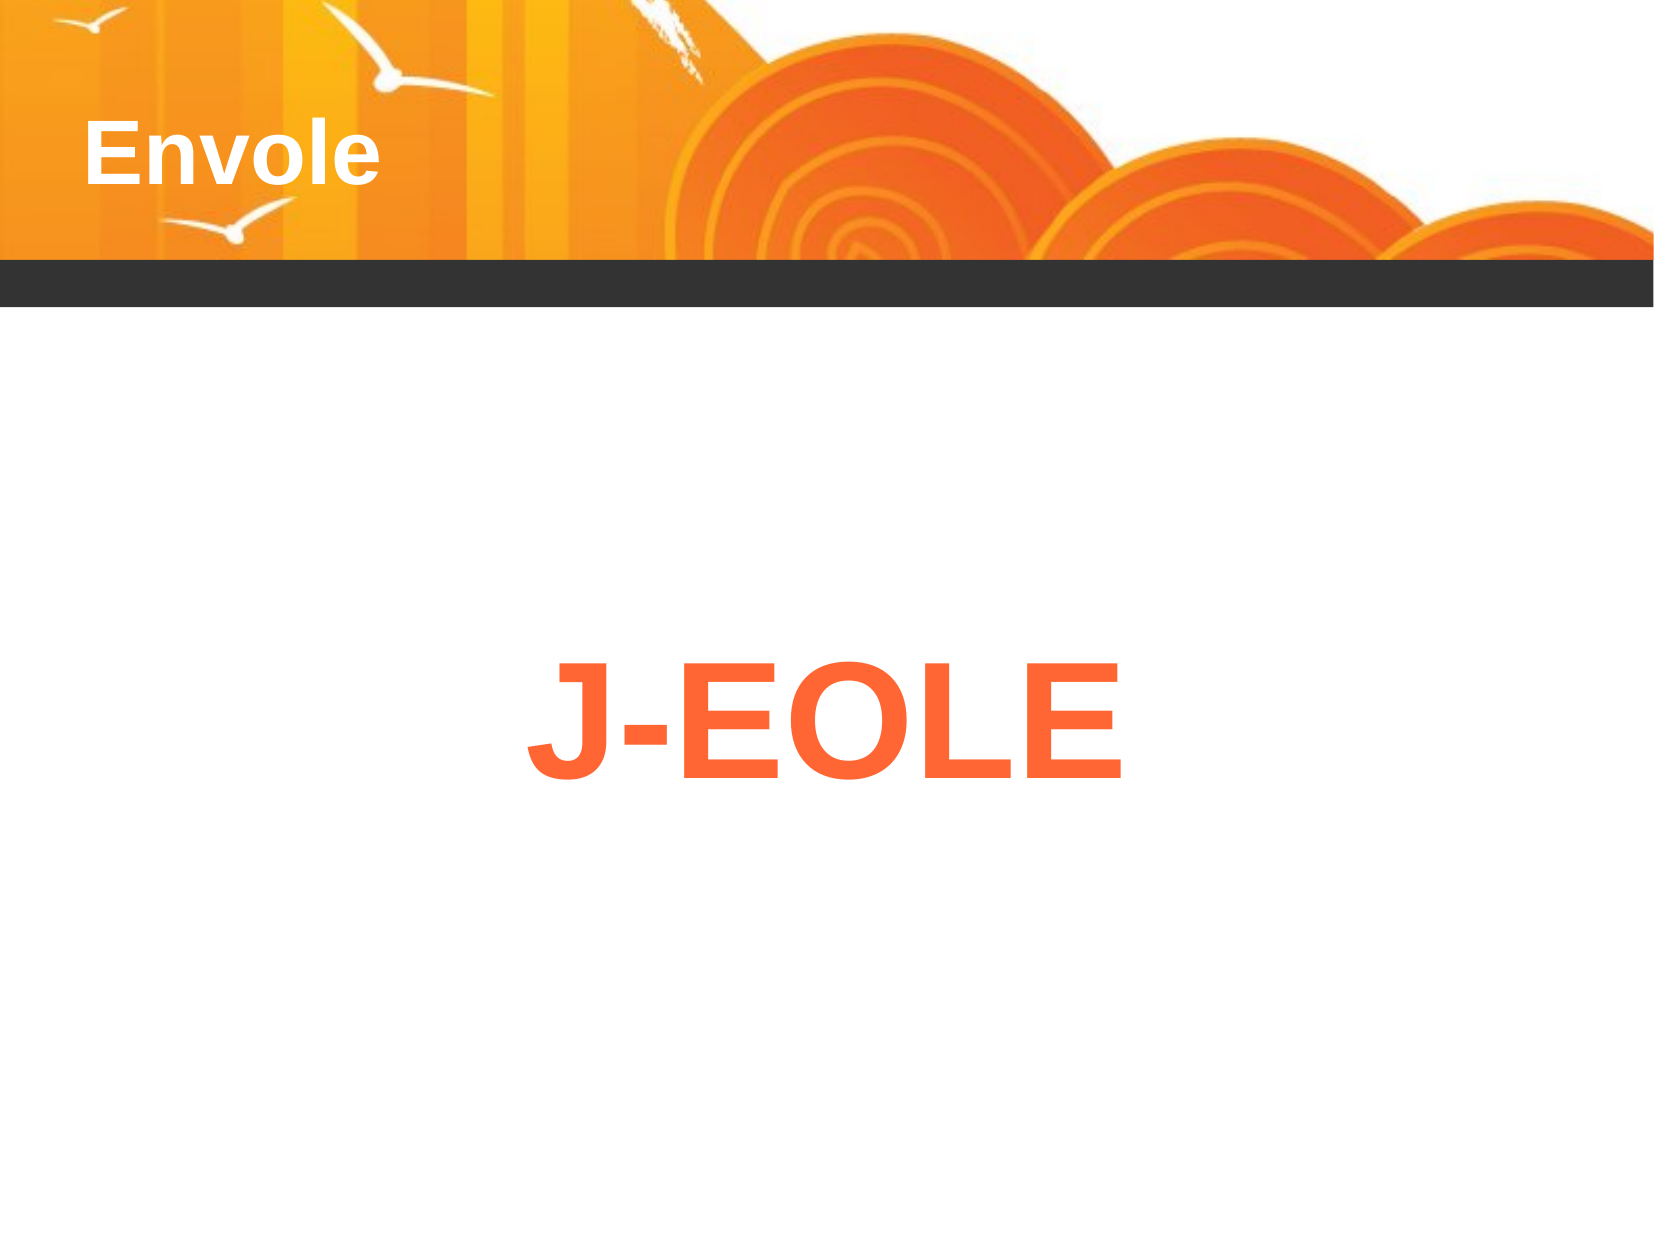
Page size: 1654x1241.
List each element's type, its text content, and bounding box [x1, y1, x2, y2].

title Envole [82, 49, 1571, 257]
subtitle J-EOLE [59, 342, 1595, 1099]
